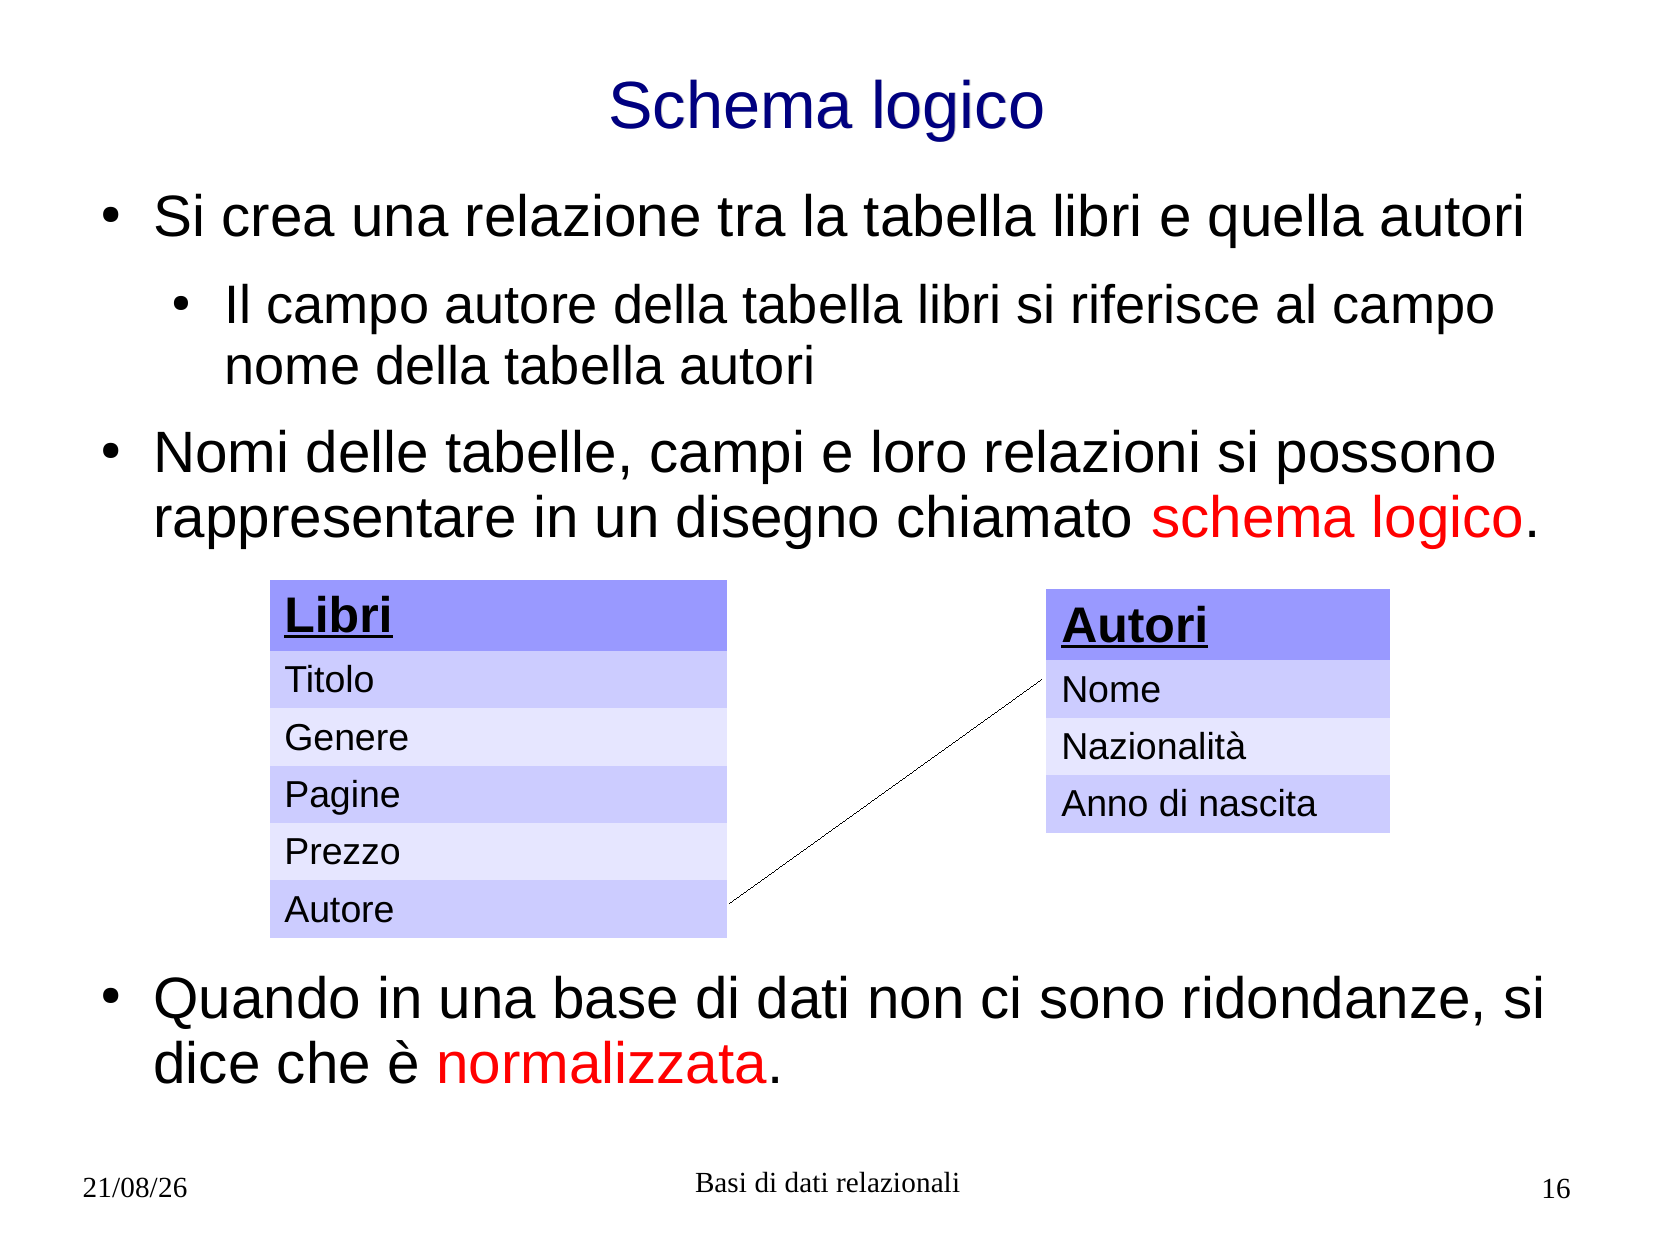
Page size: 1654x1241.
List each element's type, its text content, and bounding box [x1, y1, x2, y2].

table_header Libri [270, 580, 727, 651]
table_cell Prezzo [270, 823, 727, 880]
table_cell Nome [1046, 660, 1390, 718]
table_cell Autore [270, 880, 727, 938]
table_cell Pagine [270, 766, 727, 823]
title Schema logico [82, 49, 1571, 161]
table_cell Anno di nascita [1046, 775, 1390, 833]
list Si crea una relazione tra la tabella libri e quella autori Il campo autore della tabella libri si riferisce al campo nome della tabella autori Nomi delle tabelle, campi e loro relazioni si possono rappresentare in un disegno chiamato schema logico. Quando in una base di dati non ci sono ridondanze, si dice che è normalizzata. [82, 183, 1571, 1130]
table_header Autori [1046, 589, 1390, 660]
table_cell Nazionalità [1046, 718, 1390, 775]
table_cell Titolo [270, 651, 727, 708]
table_cell Genere [270, 708, 727, 766]
